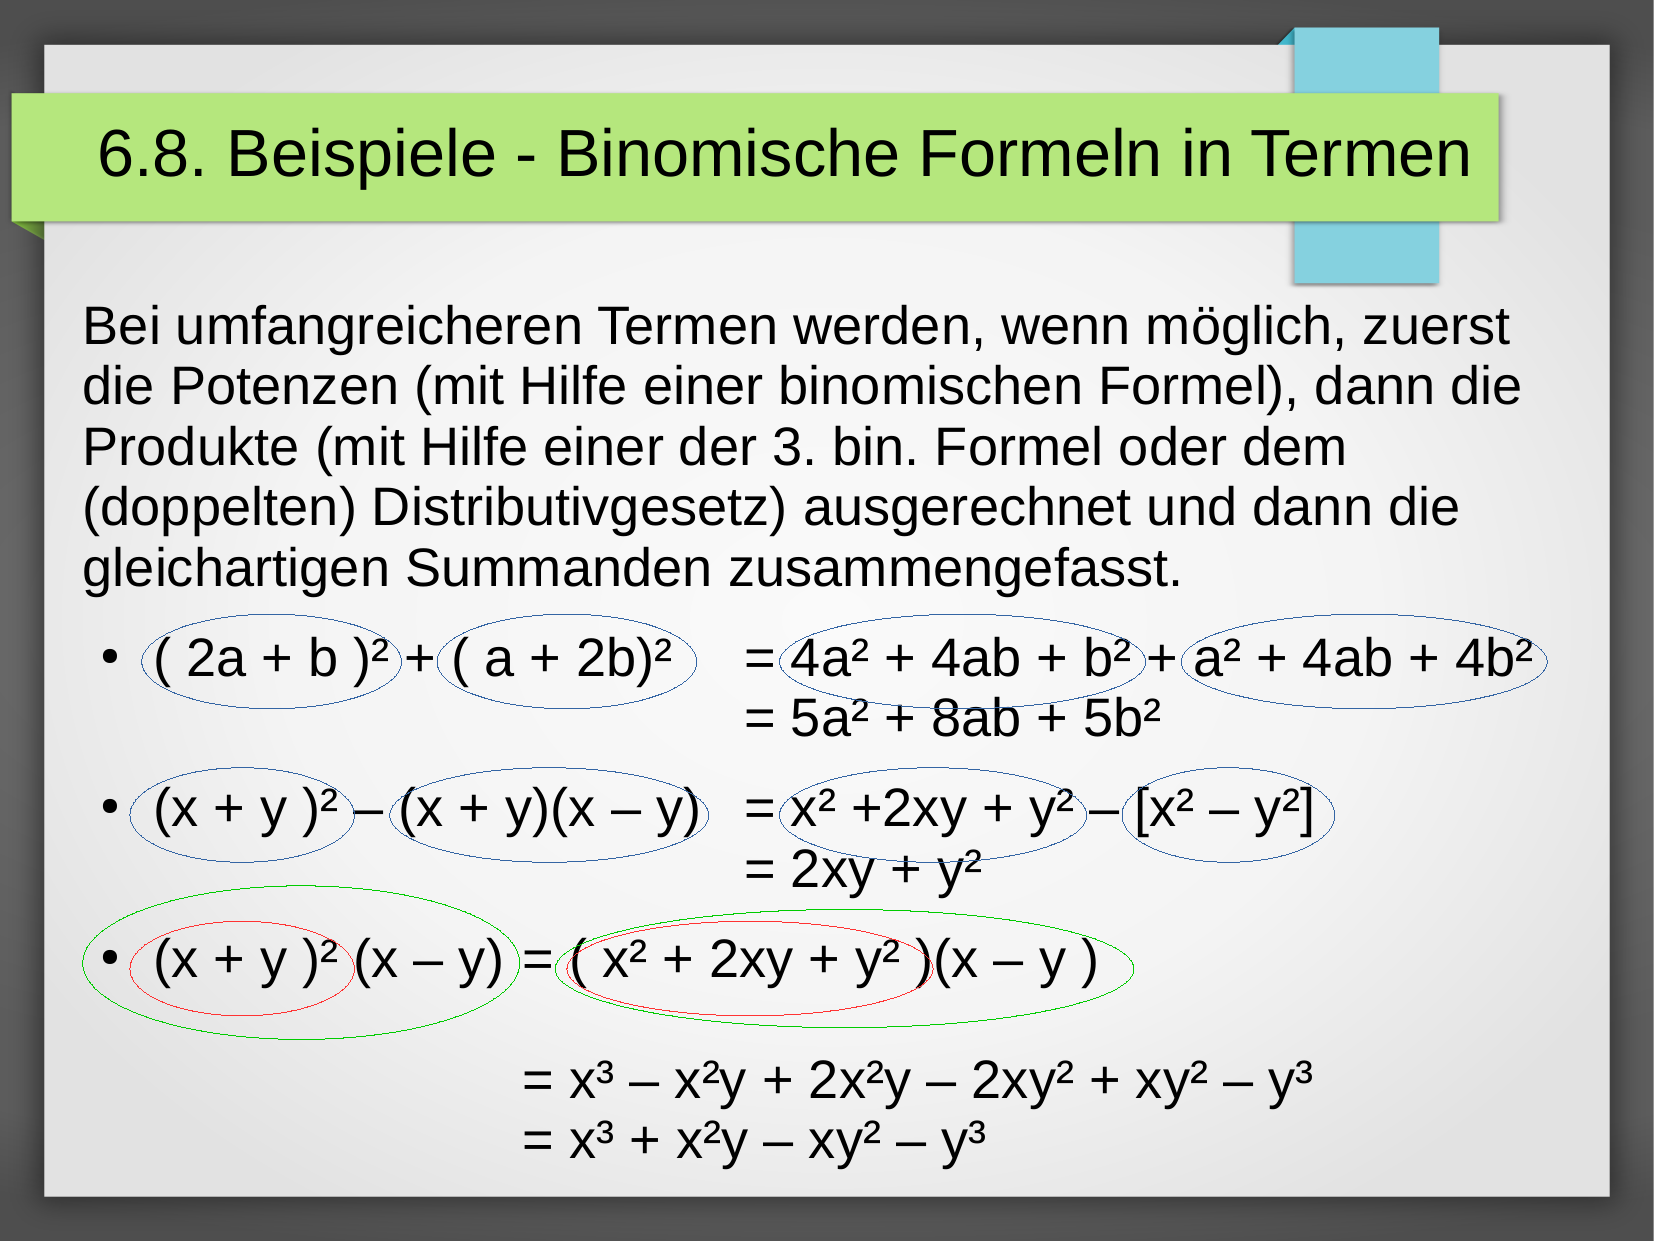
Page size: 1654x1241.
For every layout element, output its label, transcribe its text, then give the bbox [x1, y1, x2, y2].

text_box [555, 909, 1134, 1028]
title 6.8. Beispiele - Binomische Formeln in Termen [82, 88, 1489, 219]
picture [0, 0, 1654, 1241]
text_box [1122, 767, 1335, 863]
text_box [141, 614, 402, 709]
list Bei umfangreicheren Termen werden, wenn möglich, zuerst die Potenzen (mit Hilfe einer binomischen Formel), dann die Produkte (mit Hilfe einer der 3. bin. Formel oder dem (doppelten) Distributivgesetz) ausgerechnet und dann die gleichartigen Summanden zusammengefasst. ( 2a + b )² + ( a + 2b)² = 4a² + 4ab + b² + a² + 4ab + 4b² = 5a² + 8ab + 5b² (x + y )² – (x + y)(x – y) = x² +2xy + y² – [x² – y²] = 2xy + y² (x + y )² (x – y) = ( x² + 2xy + y² )(x – y ) = x³ – x²y + 2x²y – 2xy² + xy² – y³ = x³ + x²y – xy² – y³ [82, 295, 1571, 1182]
text_box [437, 614, 697, 709]
text_box [82, 885, 520, 1040]
text_box [779, 767, 1087, 863]
text_box [1181, 614, 1548, 709]
text_box [389, 767, 709, 863]
text_box [779, 614, 1146, 709]
text_box [129, 767, 355, 863]
